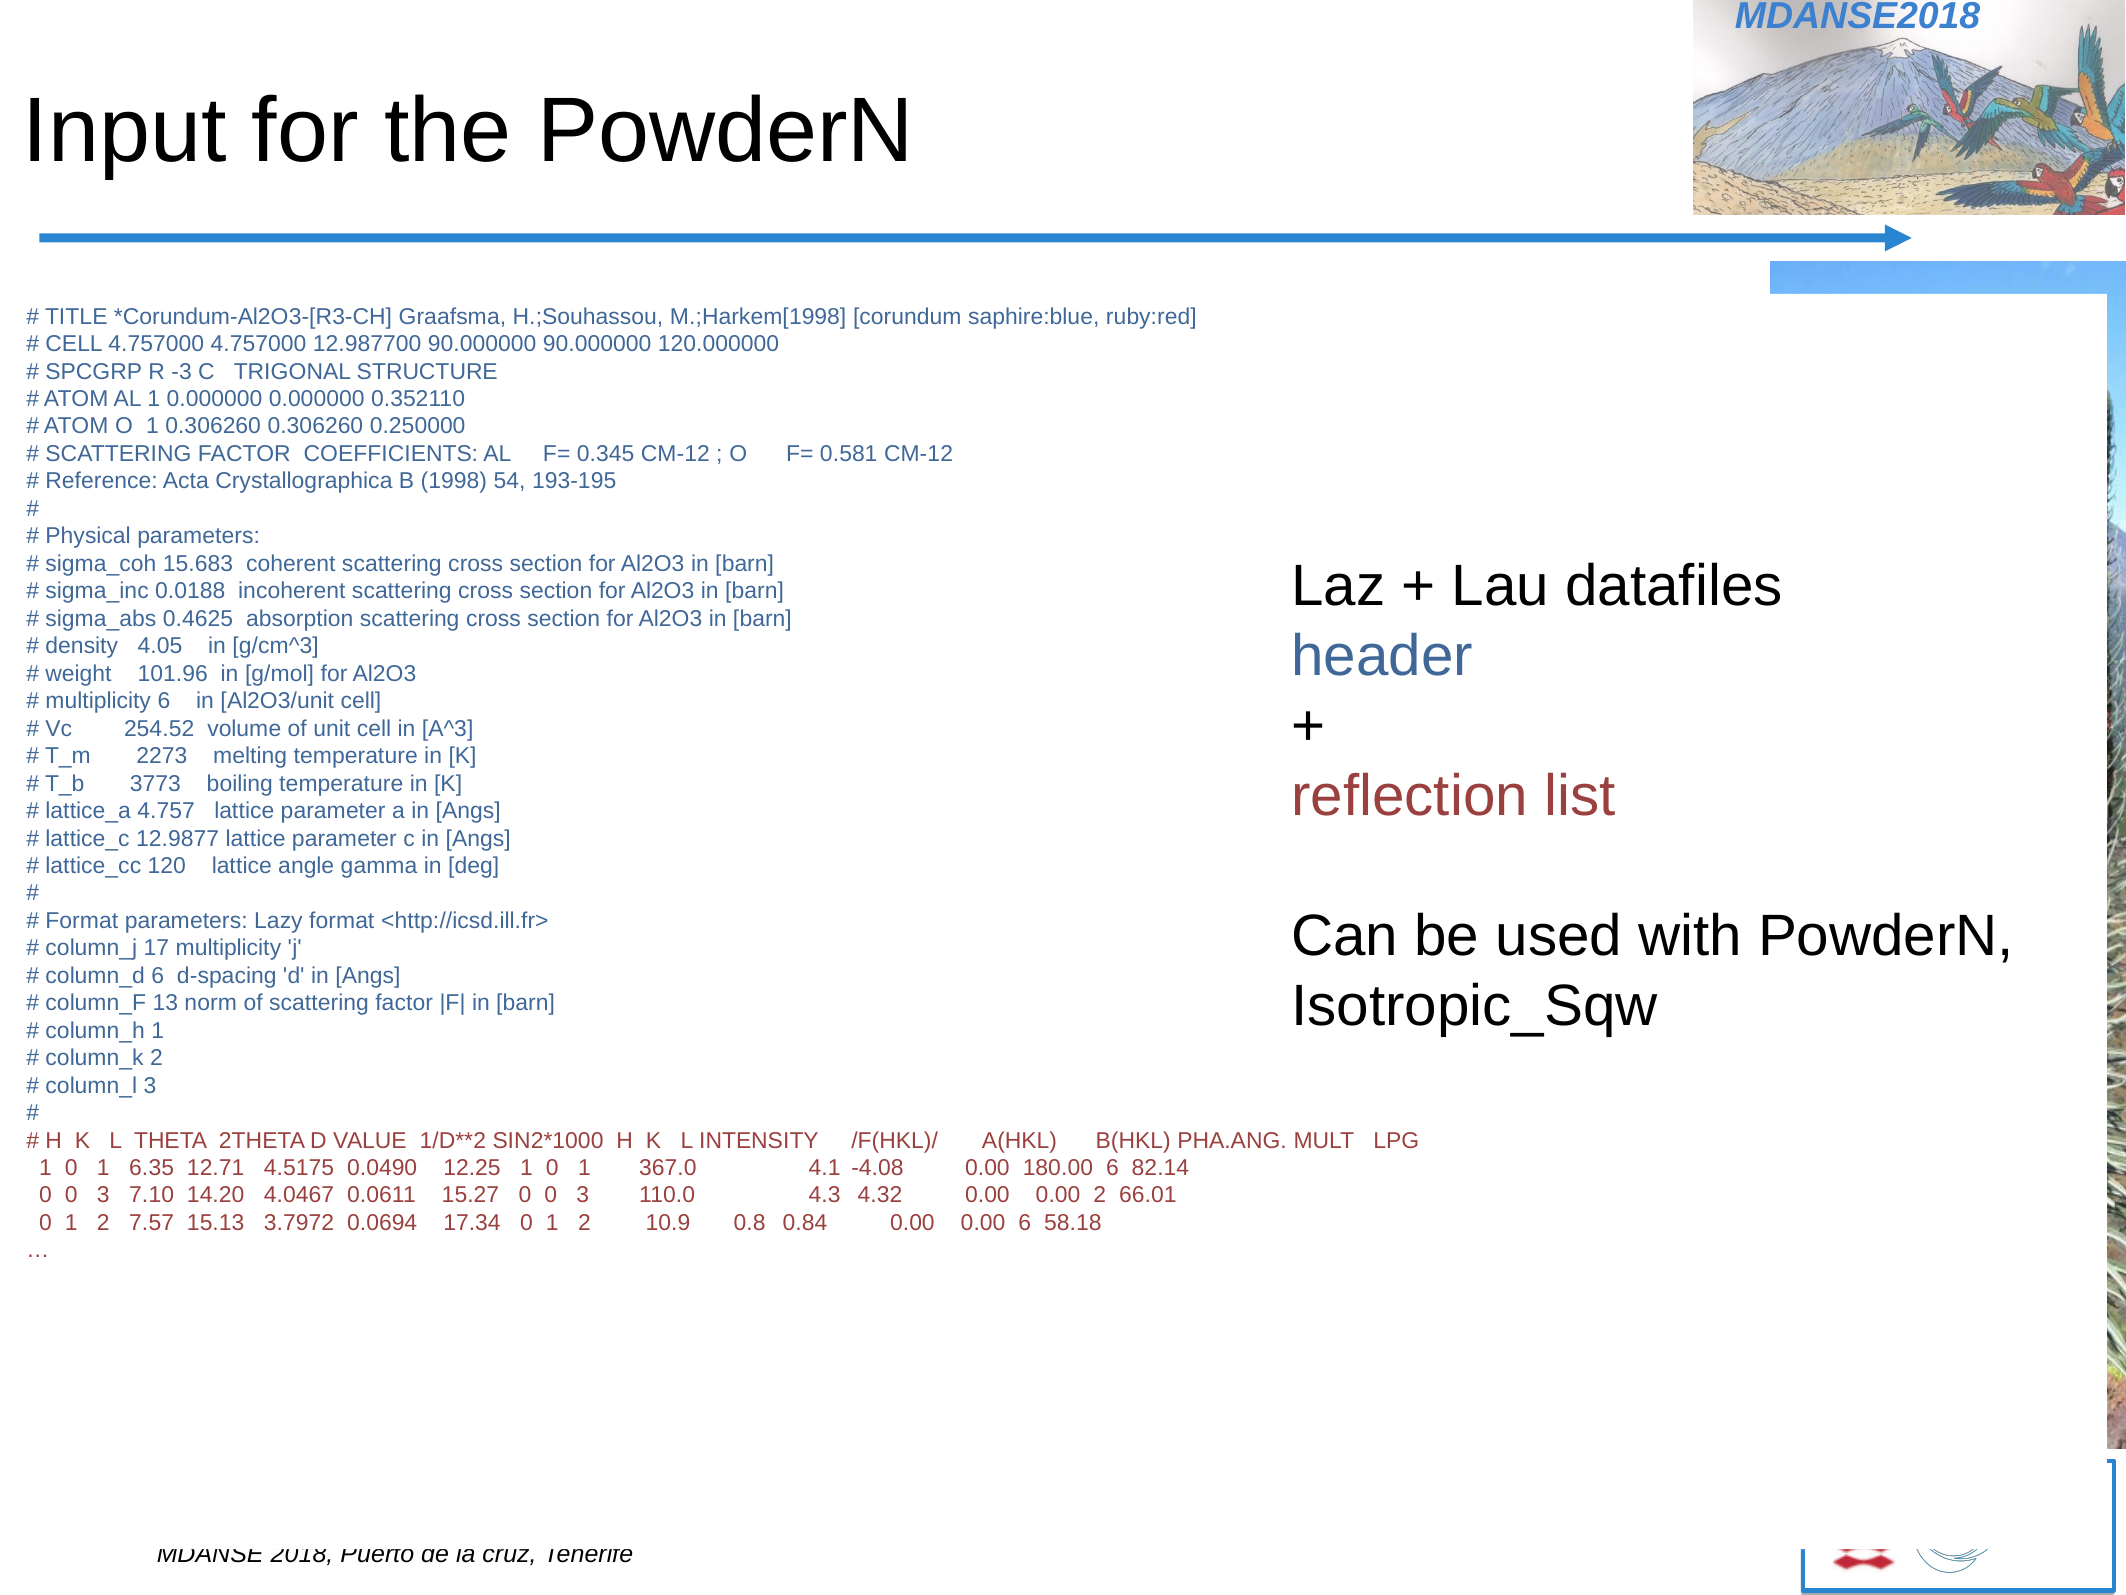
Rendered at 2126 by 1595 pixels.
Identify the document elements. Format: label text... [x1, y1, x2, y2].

picture [1832, 1550, 1897, 1573]
text_box Laz + Lau datafiles header + reflection list Can be used with PowderN, Isotropic_Sqw [1291, 260, 2028, 1325]
picture [2028, 261, 2126, 1449]
text_box Input for the PowderN [22, 40, 1406, 209]
picture [1693, 0, 2125, 215]
text_box # TITLE *Corundum-Al2O3-[R3-CH] Graafsma, H.;Souhassou, M.;Harkem[1998] [corundum saphire:blue, ruby:red] # CELL 4.757000 4.757000 12.987700 90.000000 90.000000 120.000000 # SPCGRP R -3 C TRIGONAL STRUCTURE # ATOM AL 1 0.000000 0.000000 0.352110 # ATOM O 1 0.306260 0.306260 0.250000 # SCATTERING FACTOR COEFFICIENTS: AL F= 0.345 CM-12 ; O F= 0.581 CM-12 # Reference: Acta Crystallographica B (1998) 54, 193-195 # # Physical parameters: # sigma_coh 15.683 coherent scattering cross section for Al2O3 in [barn] # sigma_inc 0.0188 incoherent scattering cross section for Al2O3 in [barn] # sigma_abs 0.4625 absorption scattering cross section for Al2O3 in [barn] # density 4.05 in [g/cm^3] # weight 101.96 in [g/mol] for Al2O3 # multiplicity 6 in [Al2O3/unit cell] # Vc 254.52 volume of unit cell in [A^3] # T_m 2273 melting temperature in [K] # T_b 3773 boiling temperature in [K] # lattice_a 4.757 lattice parameter a in [Angs] # lattice_c 12.9877 lattice parameter c in [Angs] # lattice_cc 120 lattice angle gamma in [deg] # # Format parameters: Lazy format <http://icsd.ill.fr> # column_j 17 multiplicity 'j' # column_d 6 d-spacing 'd' in [Angs] # column_F 13 norm of scattering factor |F| in [barn] # column_h 1 # column_k 2 # column_l 3 # # H K L THETA 2THETA D VALUE 1/D**2 SIN2*1000 H K L INTENSITY /F(HKL)/ A(HKL) B(HKL) PHA.ANG. MULT LPG 1 0 1 6.35 12.71 4.5175 0.0490 12.25 1 0 1 367.0 4.1 -4.08 0.00 180.00 6 82.14 0 0 3 7.10 14.20 4.0467 0.0611 15.27 0 0 3 110.0 4.3 4.32 0.00 0.00 2 66.01 0 1 2 7.57 15.13 3.7972 0.0694 17.34 0 1 2 10.9 0.8 0.84 0.00 0.00 6 58.18 … [18, 293, 2107, 1550]
picture [1908, 1550, 2085, 1573]
